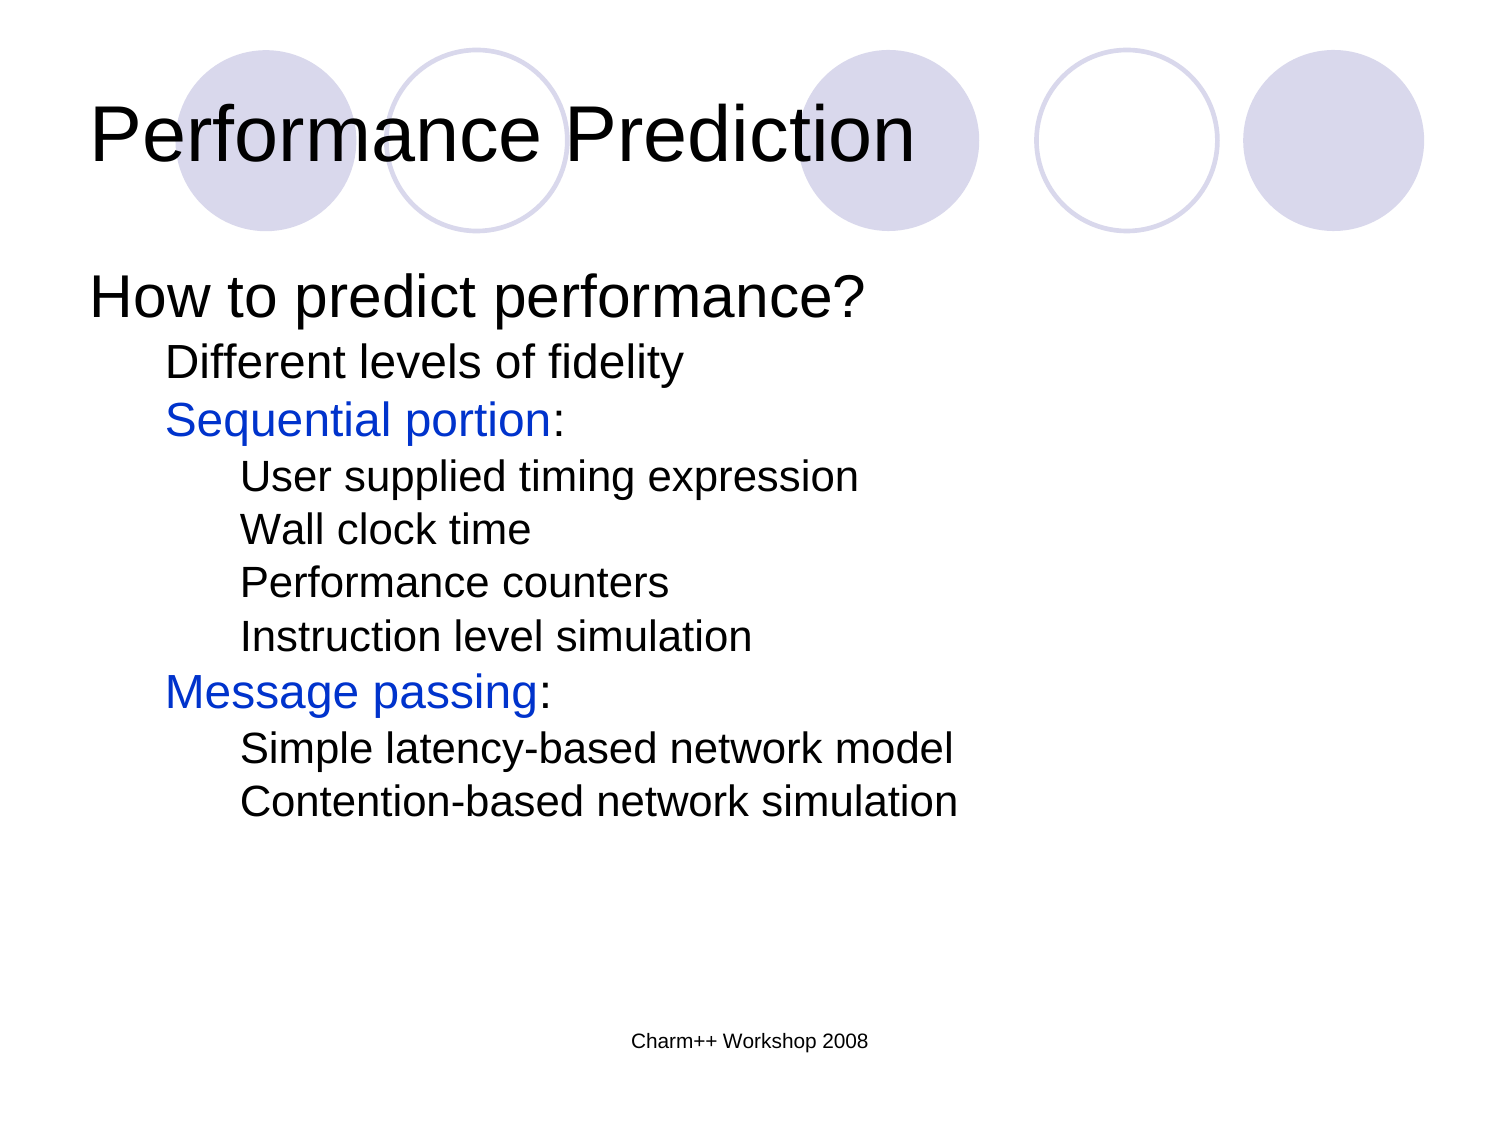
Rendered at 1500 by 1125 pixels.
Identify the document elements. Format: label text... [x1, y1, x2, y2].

list How to predict performance? Different levels of fidelity Sequential portion: User supplied timing expression Wall clock time Performance counters Instruction level simulation Message passing: Simple latency-based network model Contention-based network simulation [75, 262, 1426, 1006]
title Performance Prediction [75, 45, 1426, 233]
